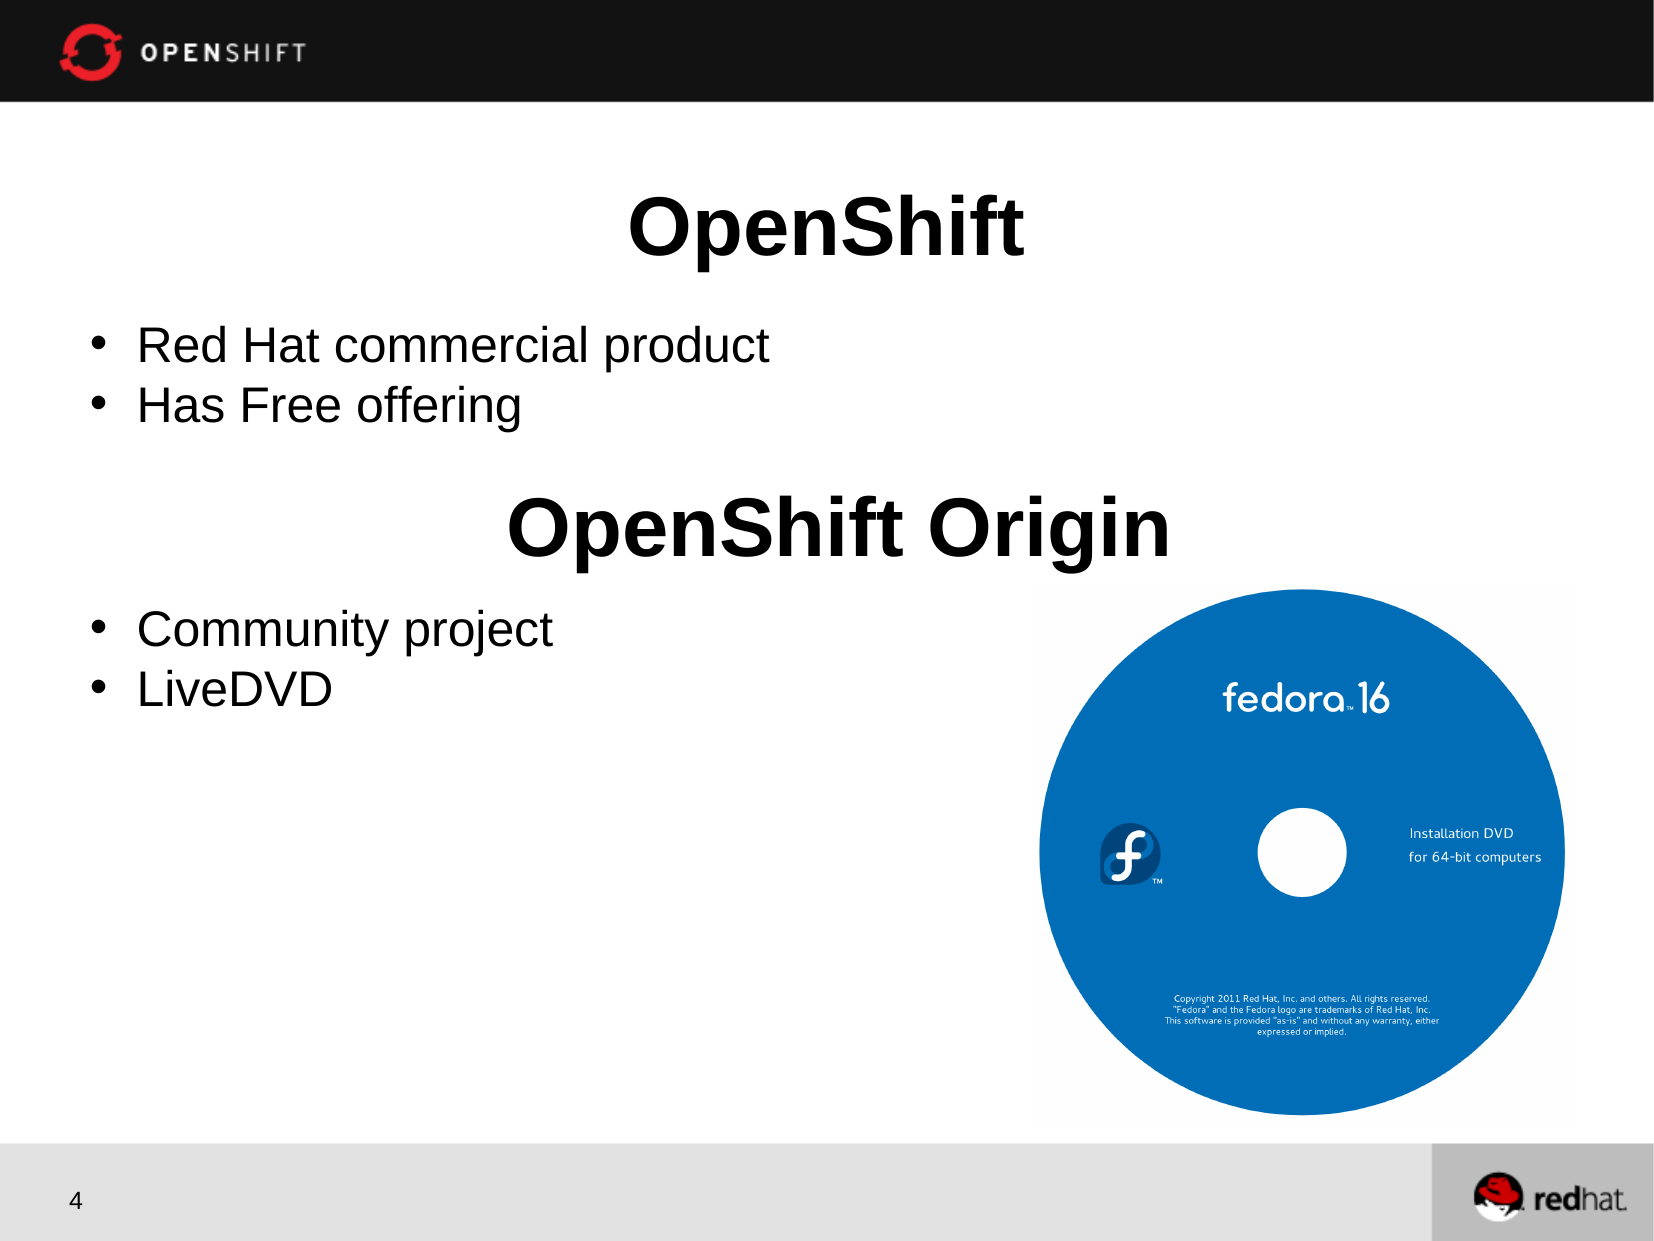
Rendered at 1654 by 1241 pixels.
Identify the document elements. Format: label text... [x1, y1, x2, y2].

text_box OpenShift Origin [492, 466, 1188, 581]
text_box Community project LiveDVD [0, 589, 570, 923]
picture [0, 0, 1654, 1241]
text_box Red Hat commercial product Has Free offering [0, 305, 786, 639]
text_box OpenShift [613, 164, 1041, 280]
